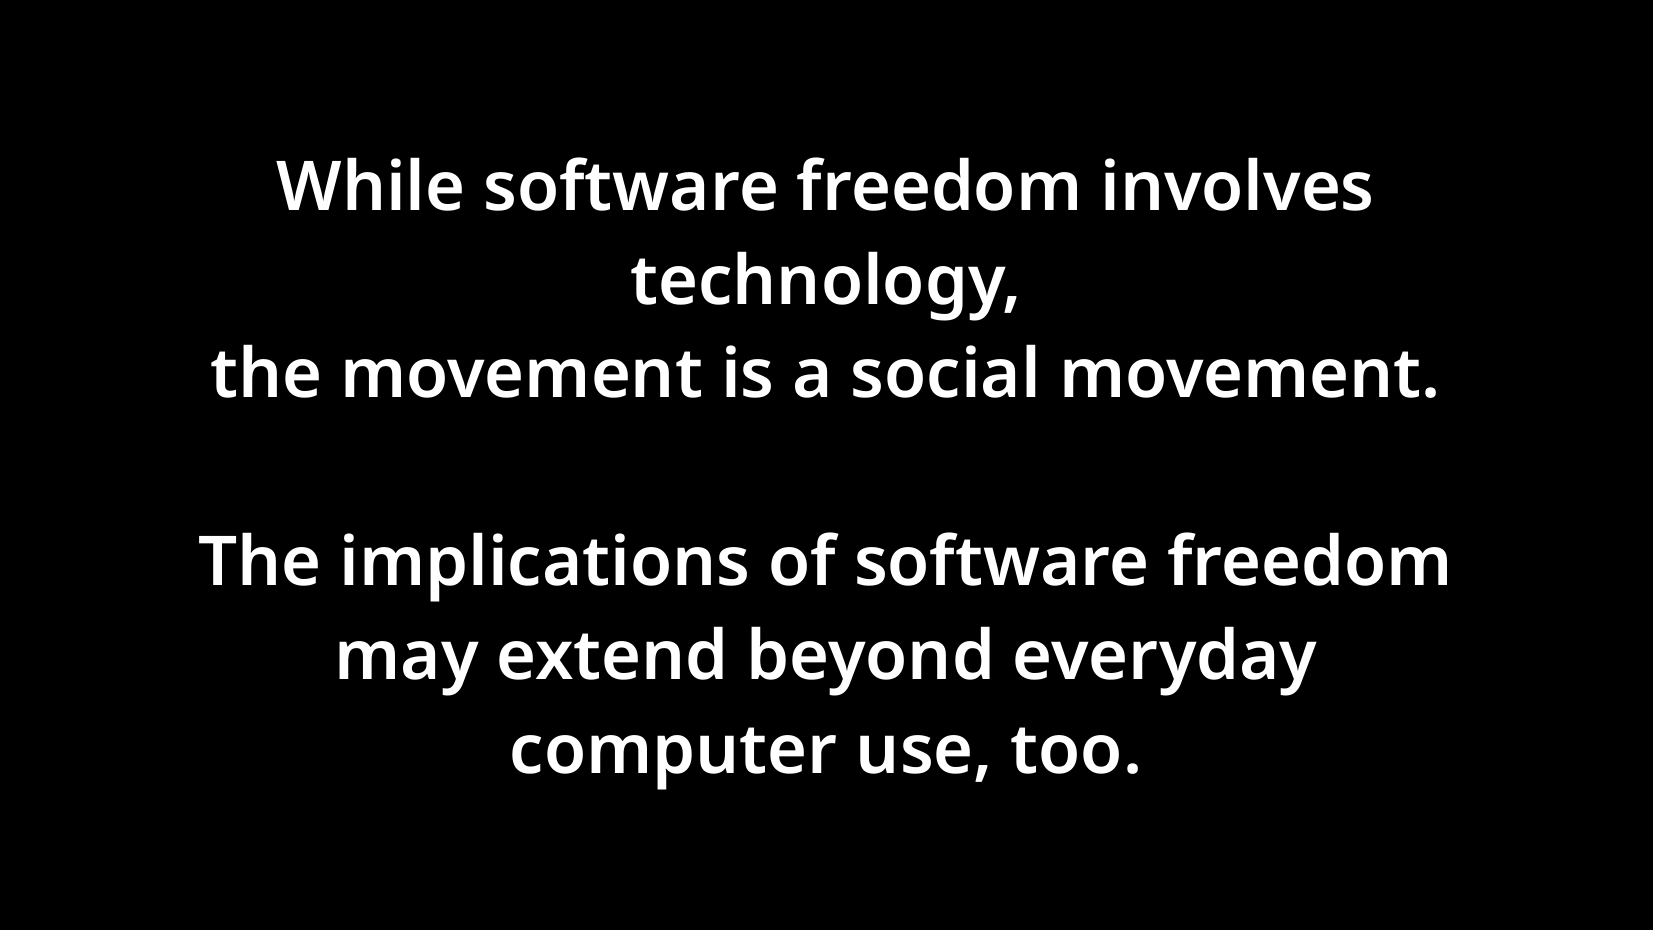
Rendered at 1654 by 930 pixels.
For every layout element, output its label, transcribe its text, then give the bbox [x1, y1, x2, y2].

title While software freedom involves technology, the movement is a social movement. The implications of software freedom may extend beyond everyday computer use, too. [82, 214, 1571, 716]
